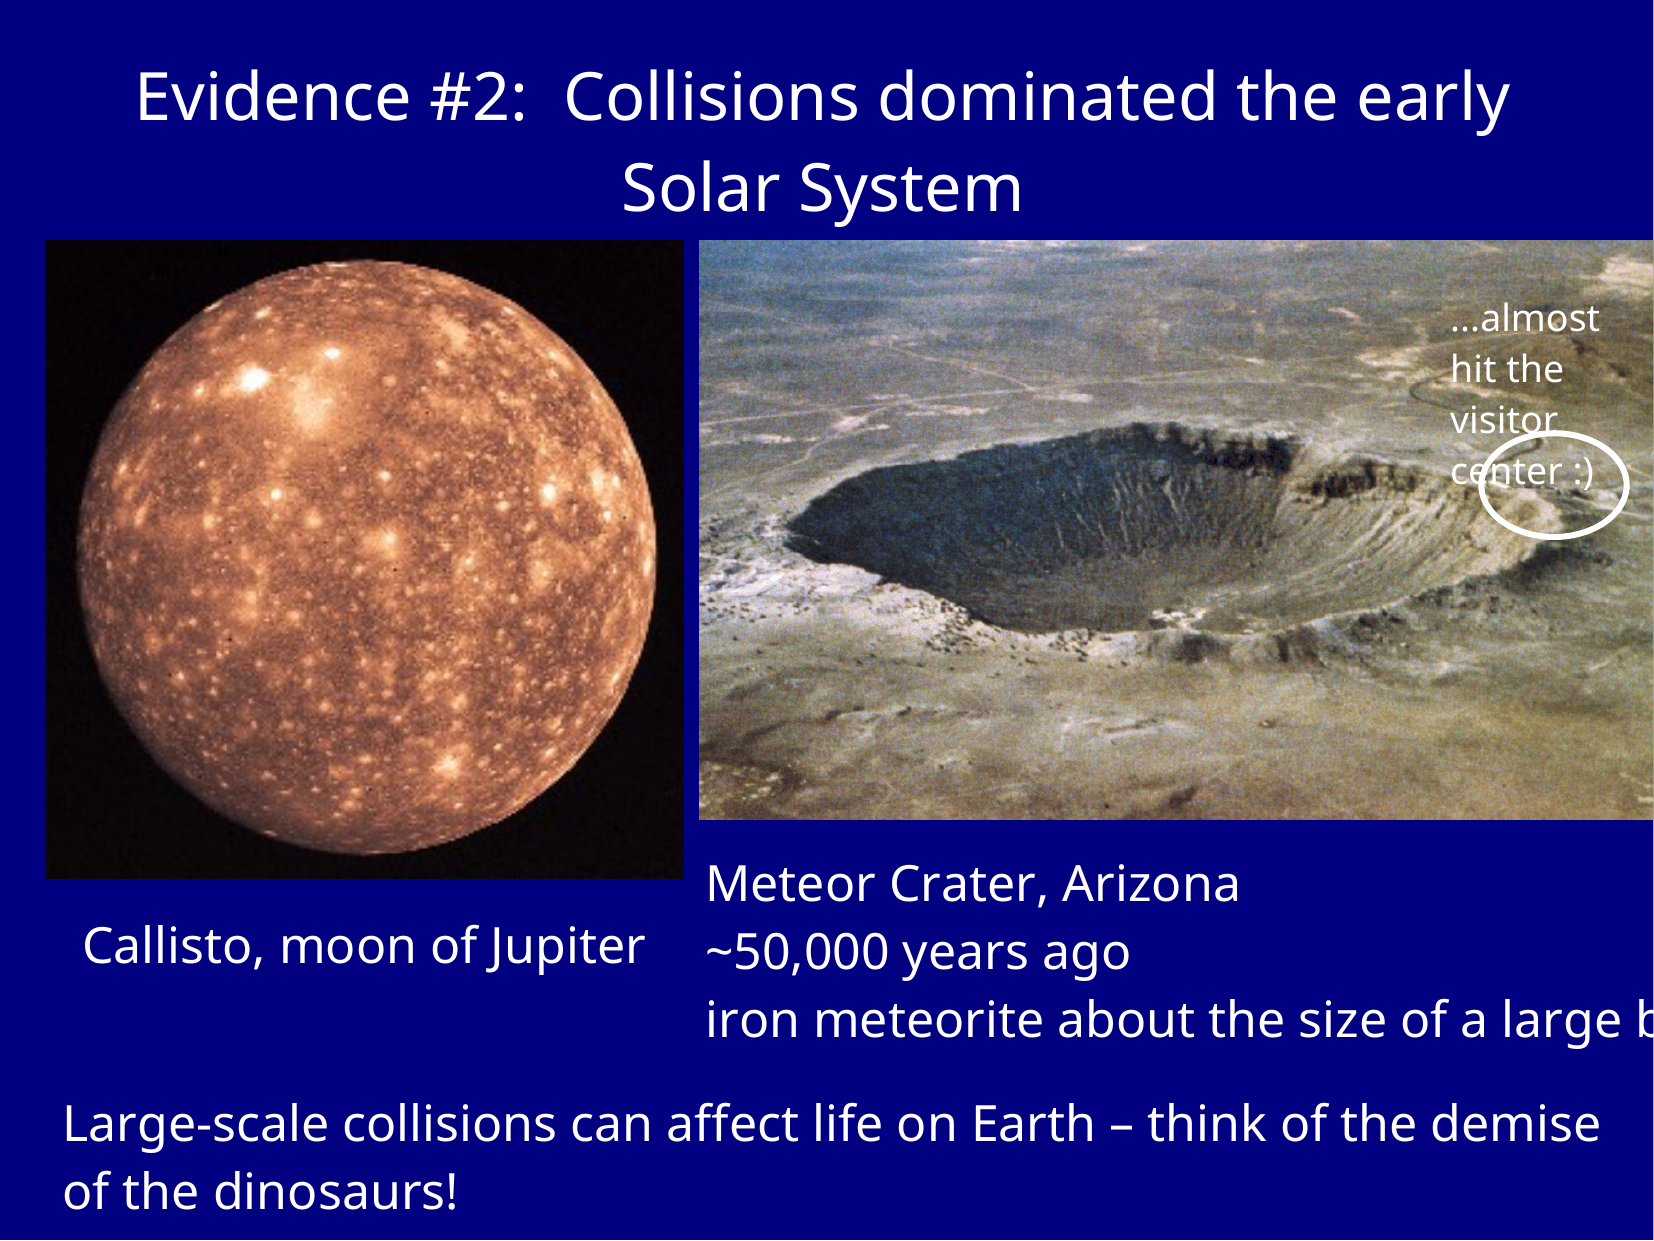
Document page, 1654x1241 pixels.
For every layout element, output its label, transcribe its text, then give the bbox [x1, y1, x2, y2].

picture [1538, 423, 1545, 431]
picture [699, 240, 1654, 820]
text_box Callisto, moon of Jupiter [82, 910, 619, 969]
picture [45, 240, 684, 879]
picture [1474, 466, 1482, 472]
picture [1525, 423, 1537, 431]
text_box Meteor Crater, Arizona ~50,000 years ago iron meteorite about the size of a large bus [705, 847, 1654, 1022]
text_box ...almost hit the visitor center :) [1450, 291, 1654, 423]
text_box Large-scale collisions can affect life on Earth – think of the demise of the dinosaurs! [62, 1087, 1619, 1211]
title Evidence #2: Collisions dominated the early Solar System [117, 36, 1530, 244]
picture [1485, 437, 1623, 533]
